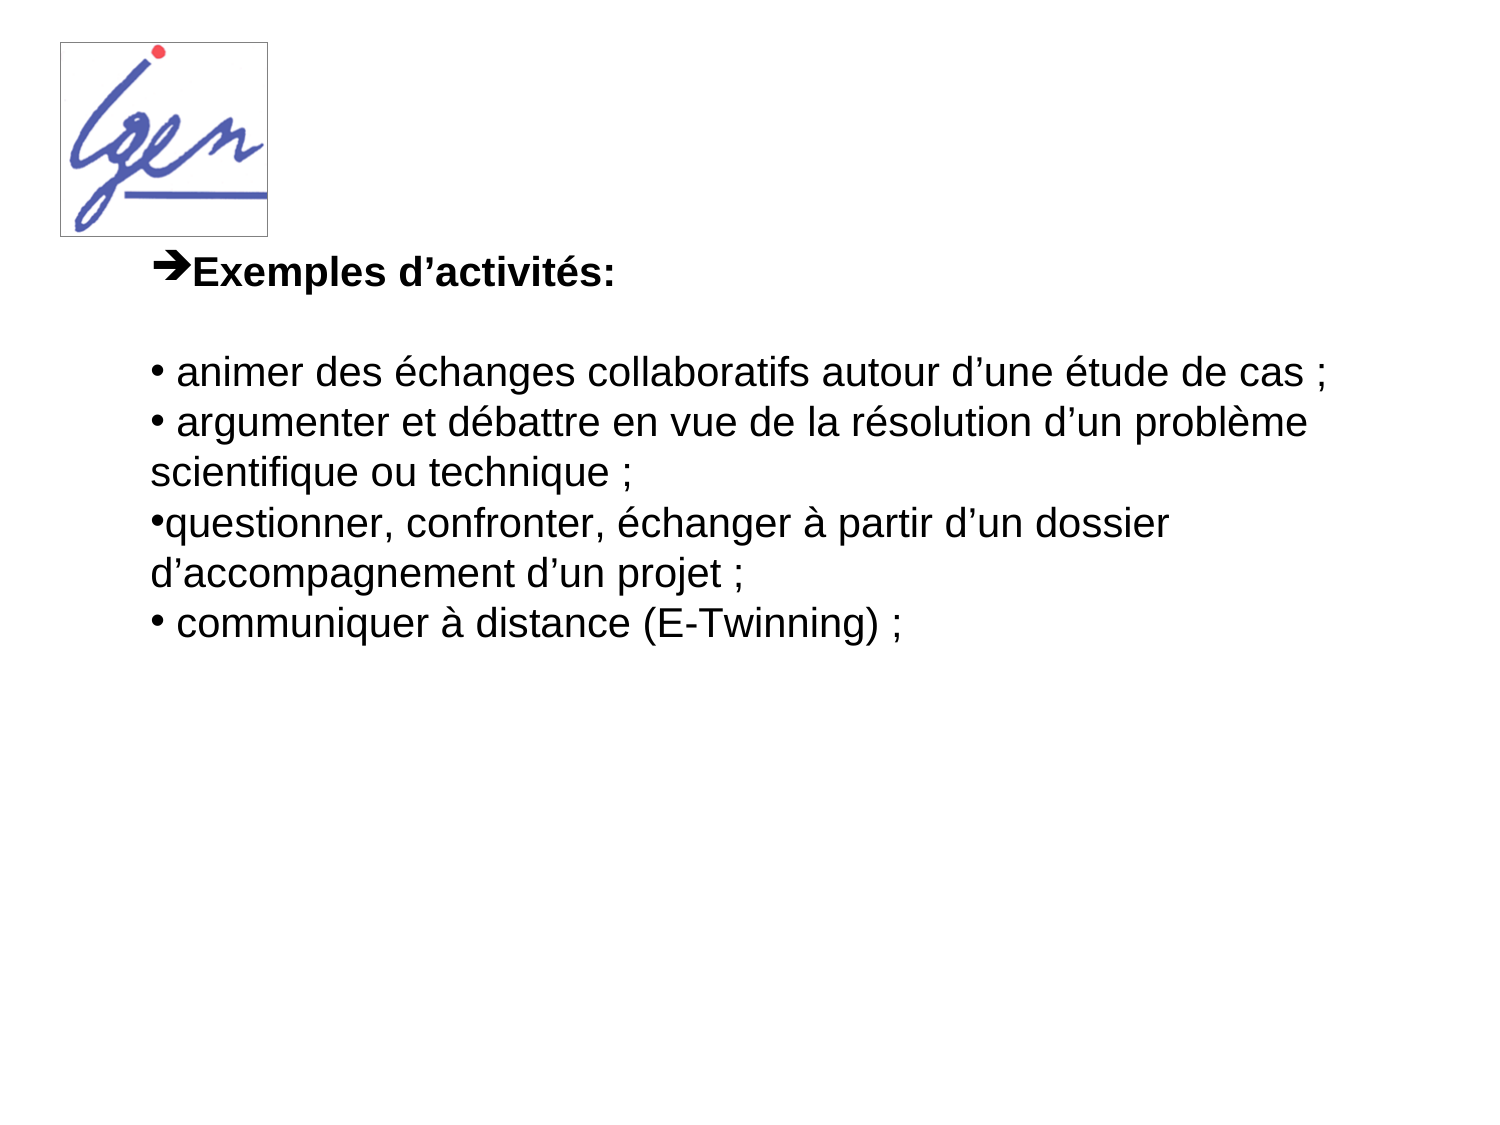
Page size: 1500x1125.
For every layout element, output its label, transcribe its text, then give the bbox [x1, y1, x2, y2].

text_box Exemples d’activités: animer des échanges collaboratifs autour d’une étude de cas ; argumenter et débattre en vue de la résolution d’un problème scientifique ou technique ; questionner, confronter, échanger à partir d’un dossier d’accompagnement d’un projet ; communiquer à distance (E-Twinning) ; [135, 237, 1500, 704]
picture [60, 42, 268, 237]
